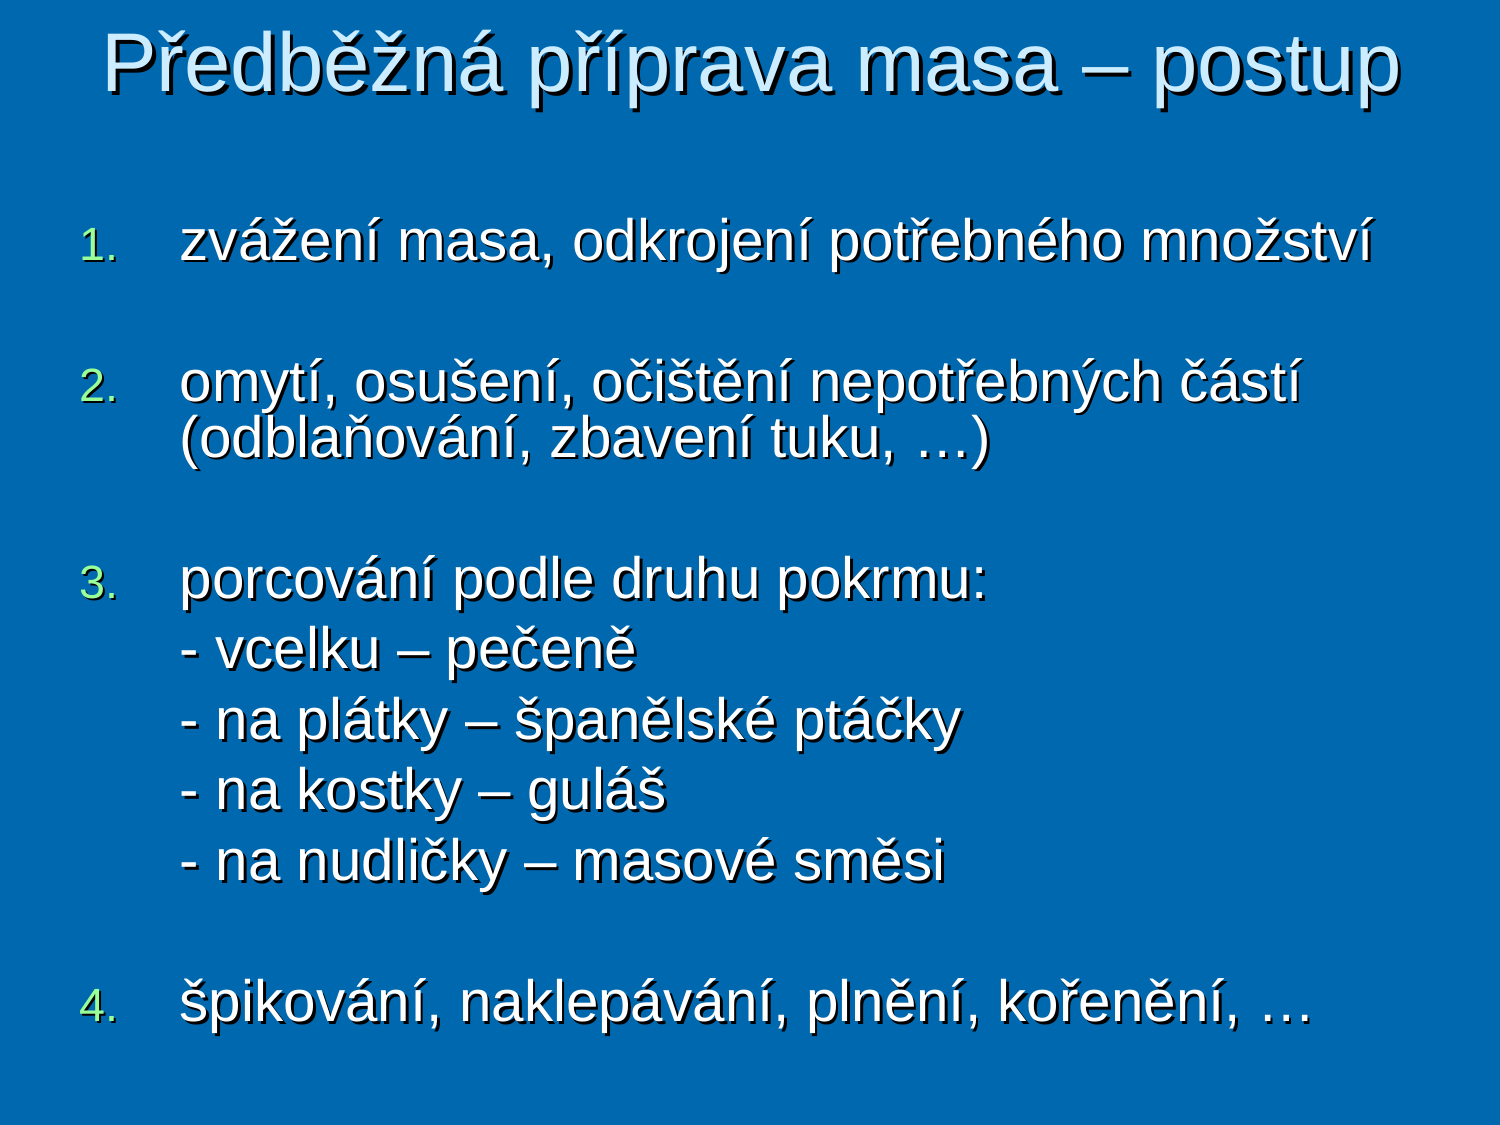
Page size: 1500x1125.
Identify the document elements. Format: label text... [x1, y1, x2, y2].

title Předběžná příprava masa – postup [76, 0, 1427, 216]
list zvážení masa, odkrojení potřebného množství omytí, osušení, očištění nepotřebných částí (odblaňování, zbavení tuku, …) porcování podle druhu pokrmu: - vcelku – pečeně - na plátky – španělské ptáčky - na kostky – guláš - na nudličky – masové směsi špikování, naklepávání, plnění, kořenění, … [64, 207, 1415, 1059]
